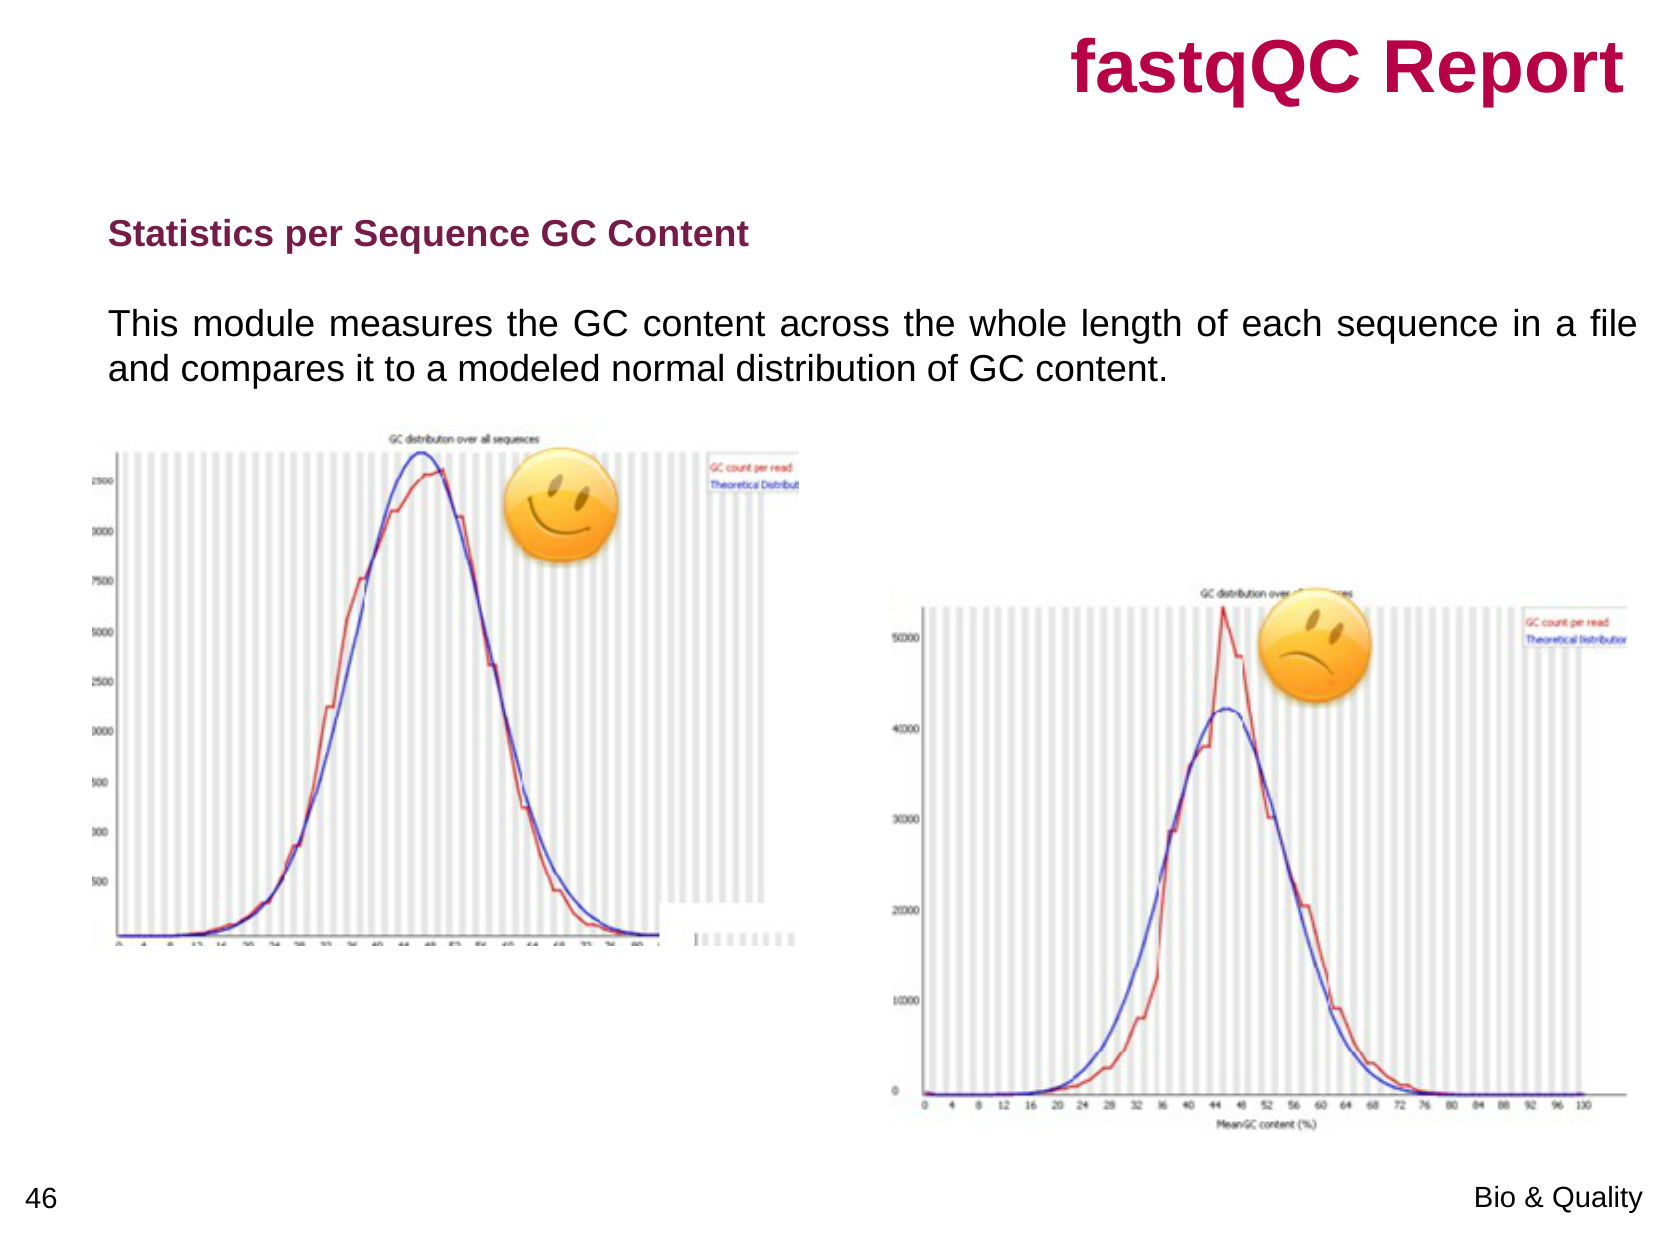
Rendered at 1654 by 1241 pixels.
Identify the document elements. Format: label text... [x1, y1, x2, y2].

text_box fastqQC Report [514, 25, 1625, 144]
picture [92, 422, 799, 946]
text_box Statistics per Sequence GC Content This module measures the GC content across the whole length of each sequence in a file and compares it to a modeled normal distribution of GC content. [92, 195, 1654, 448]
picture [890, 583, 1636, 1132]
